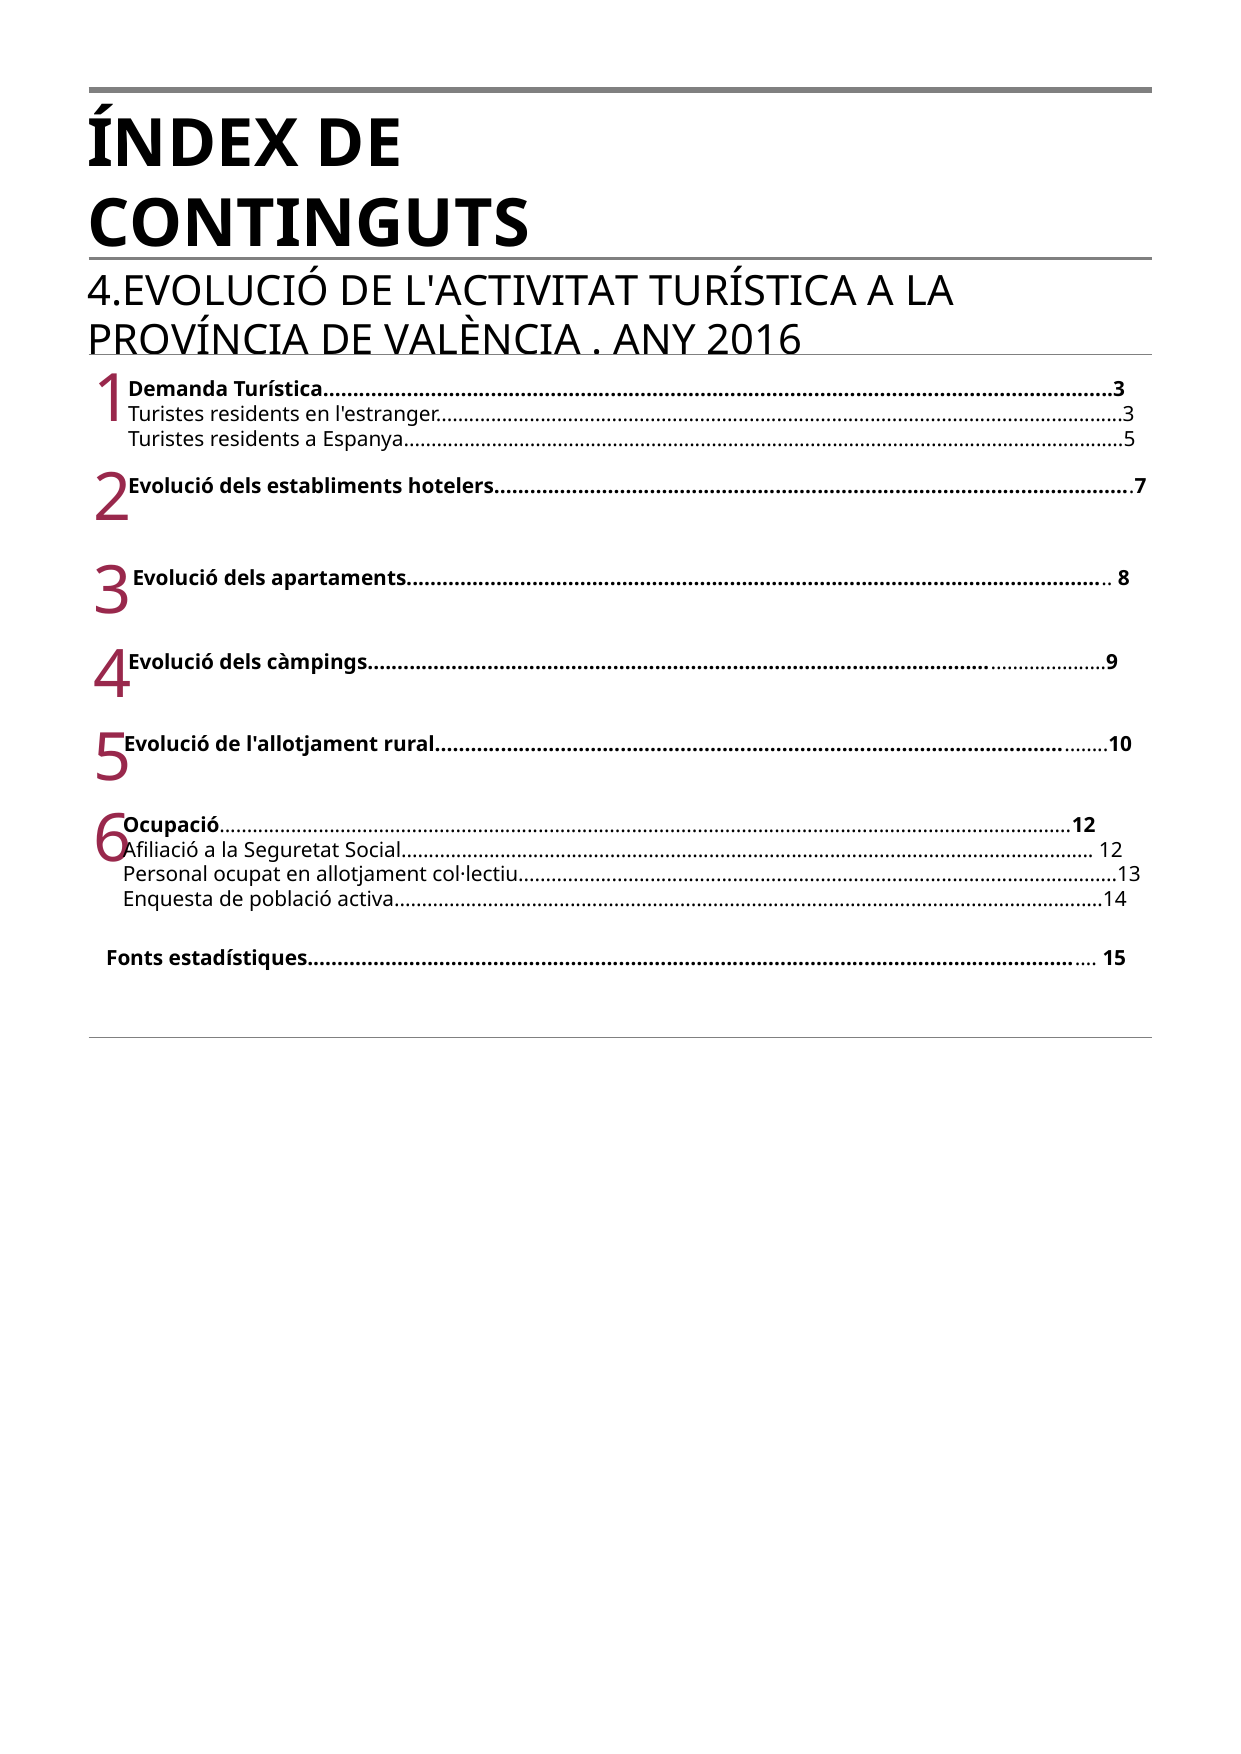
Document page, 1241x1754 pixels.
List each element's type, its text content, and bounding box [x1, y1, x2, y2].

text_box 3 [79, 539, 133, 623]
text_box 4 [79, 623, 133, 705]
list Demanda Turística....................................................................................................................................3 Turistes residents en l'estranger.........................................................................................................……..............3 Turistes residents a Espanya...............................................................................................................….................5 [179, 375, 1160, 457]
text_box 6 [79, 786, 133, 882]
text_box 5 [79, 705, 133, 786]
list Ocupació..................................................................................................................................………….........….12 Afiliació a la Seguretat Social..................................................................................................................…....….. 12 Personal ocupat en allotjament col·lectiu..........................................................................................…….............13 Enquesta de població activa.........................................................................................................................…..…14 [122, 811, 1147, 928]
list Fonts estadístiques............................................................................................................................….…. 15 [105, 945, 1152, 999]
list Evolució dels càmpings.........................................................................................……......…..................…9 [128, 648, 1152, 715]
text_box 4.EVOLUCIÓ DE L'ACTIVITAT TURÍSTICA A LA PROVÍNCIA DE VALÈNCIA . ANY 2016 [72, 255, 1143, 321]
list Evolució dels apartaments............................................................................................……...............….. 8 [132, 564, 1156, 621]
text_box 1 [78, 347, 179, 447]
list Evolució dels establiments hotelers.........................................................................................……........….7 [128, 472, 1152, 526]
list Evolució de l'allotjament rural.................................................................................…..................…........10 [124, 730, 1148, 798]
text_box ÍNDEX DE CONTINGUTS [72, 92, 682, 188]
text_box 2 [79, 446, 179, 564]
